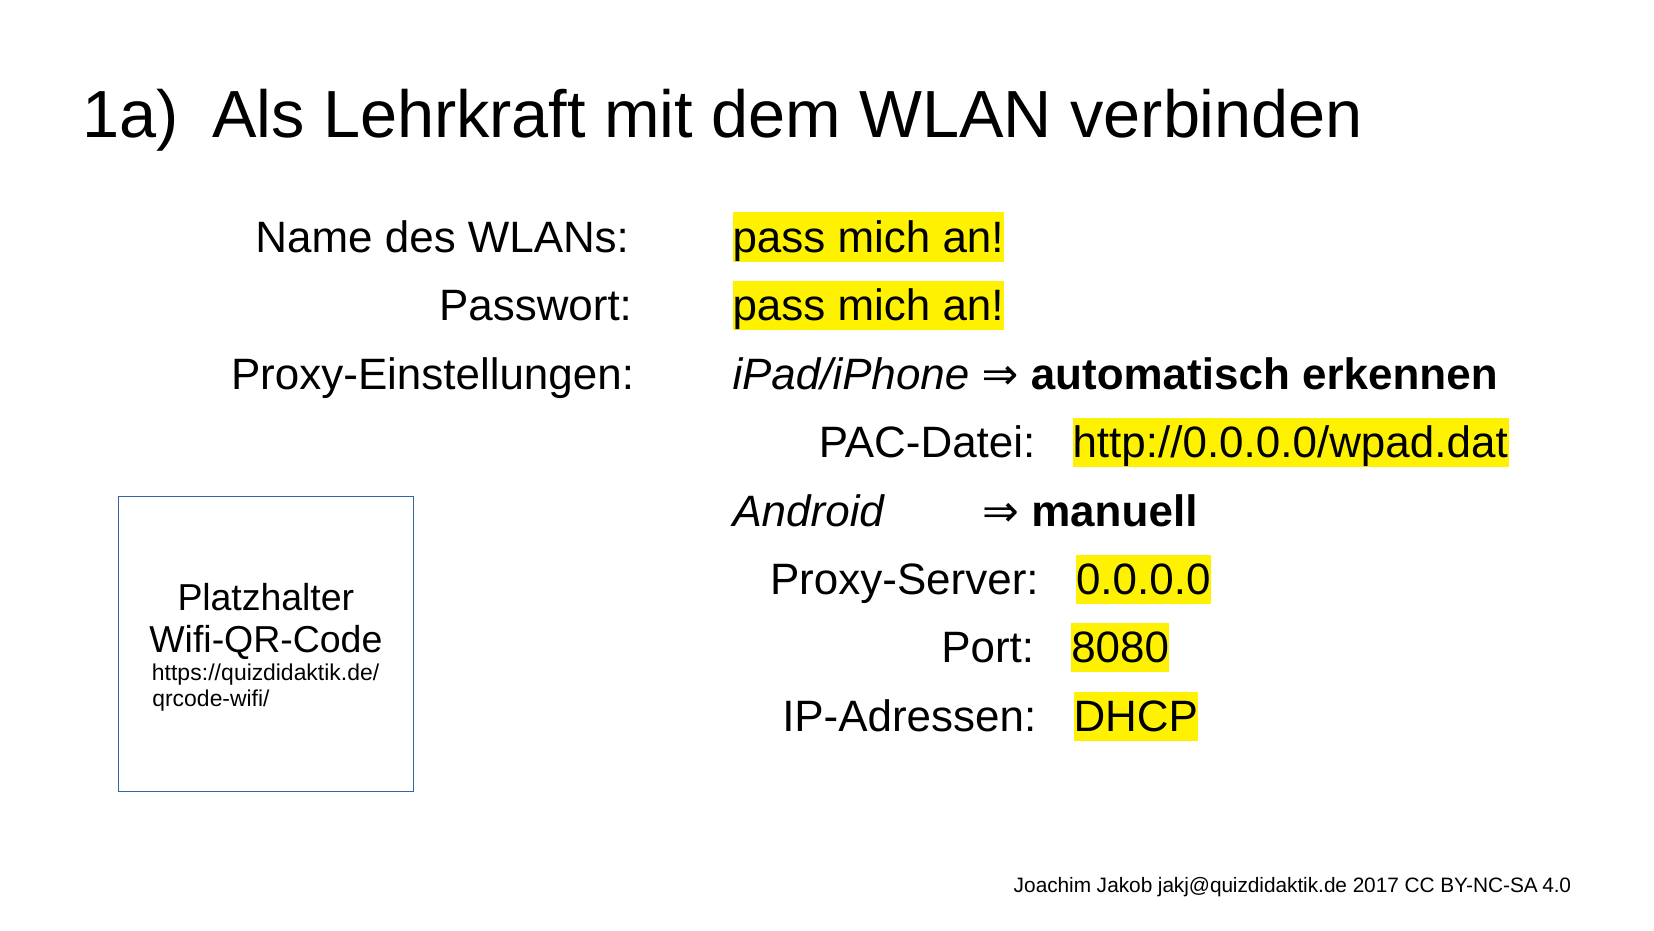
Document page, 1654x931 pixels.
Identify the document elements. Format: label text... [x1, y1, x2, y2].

title 1a) Als Lehrkraft mit dem WLAN verbinden [82, 37, 1571, 193]
list Name des WLANs: pass mich an! Passwort: pass mich an! Proxy-Einstellungen: iPad/iPhone ⇒ automatisch erkennen PAC-Datei: http://0.0.0.0/wpad.dat Android ⇒ manuell Proxy-Server: 0.0.0.0 Port: 8080 IP-Adressen: DHCP [47, 212, 1571, 886]
